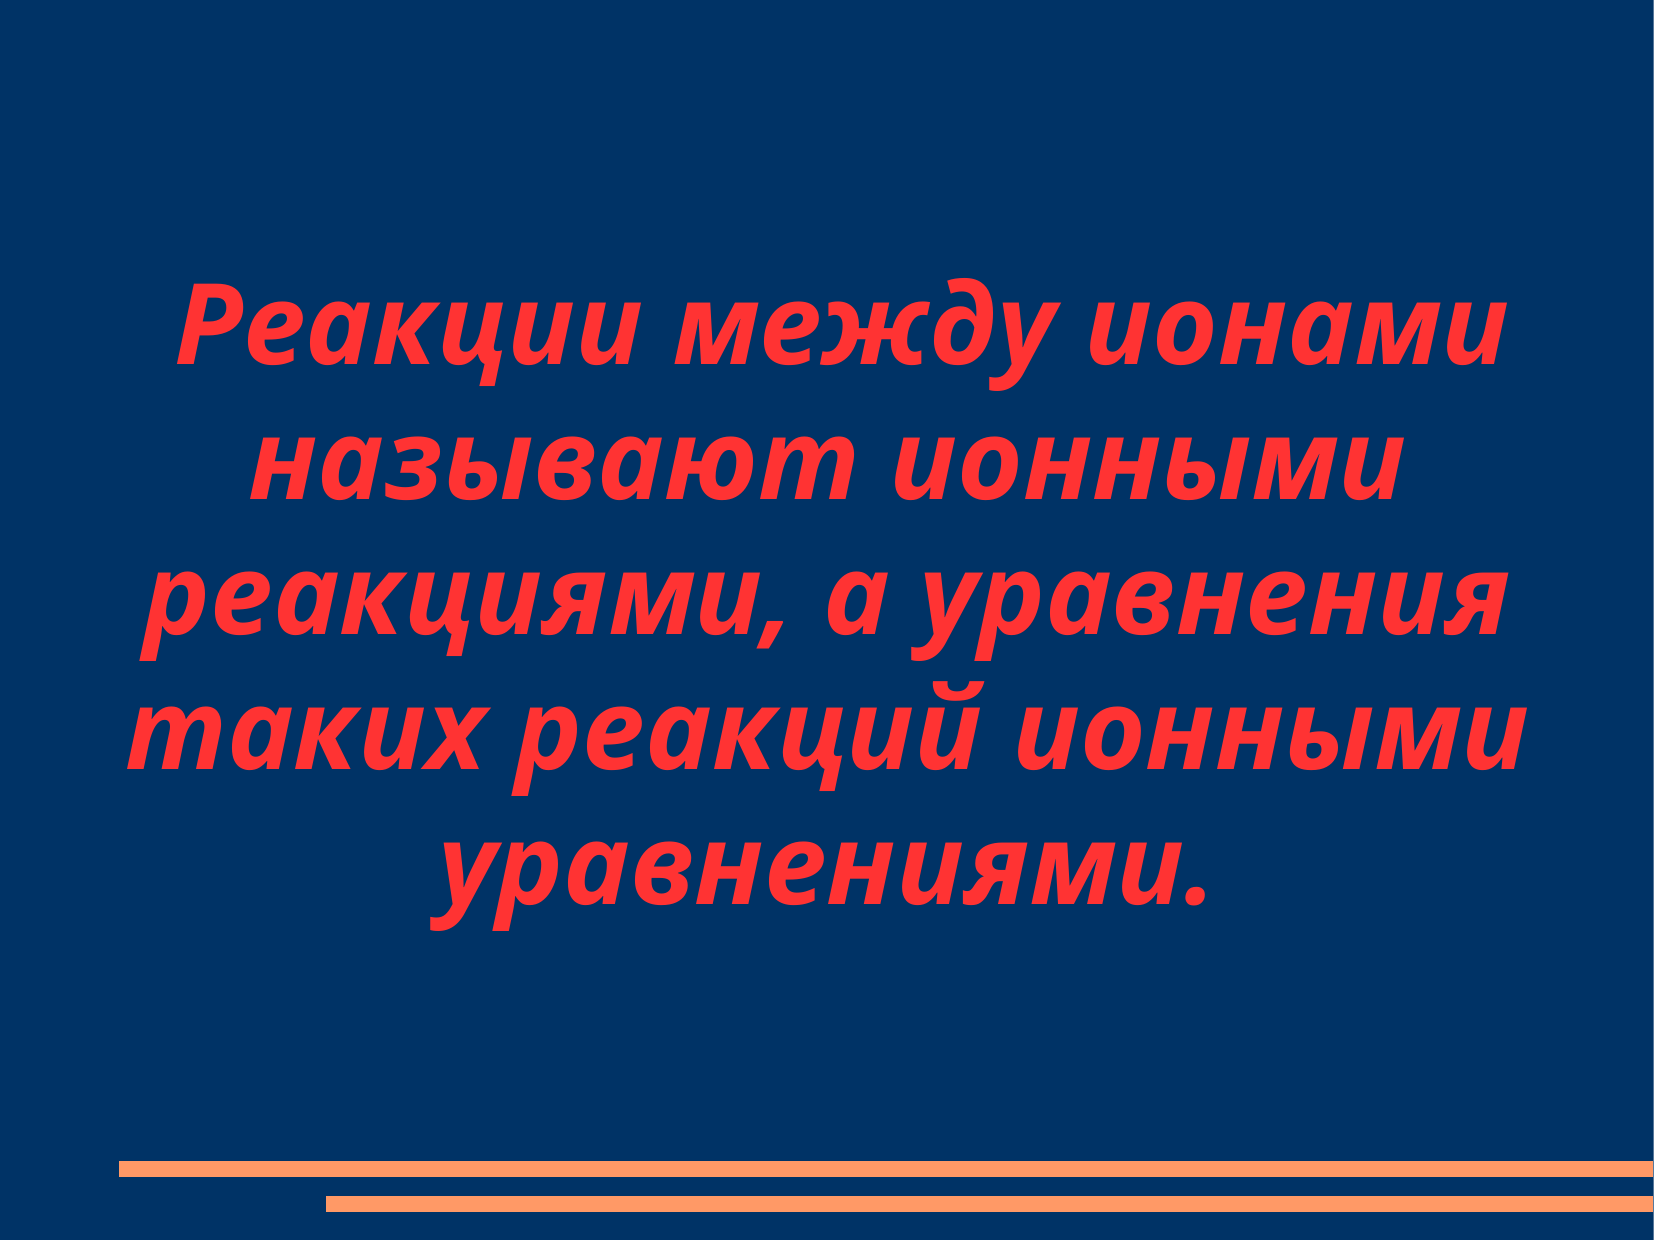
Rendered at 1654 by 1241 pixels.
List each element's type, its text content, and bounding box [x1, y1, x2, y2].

subtitle Реакции между ионами называют ионными реакциями, а уравнения таких реакций ионными уравнениями. [121, 53, 1534, 1125]
